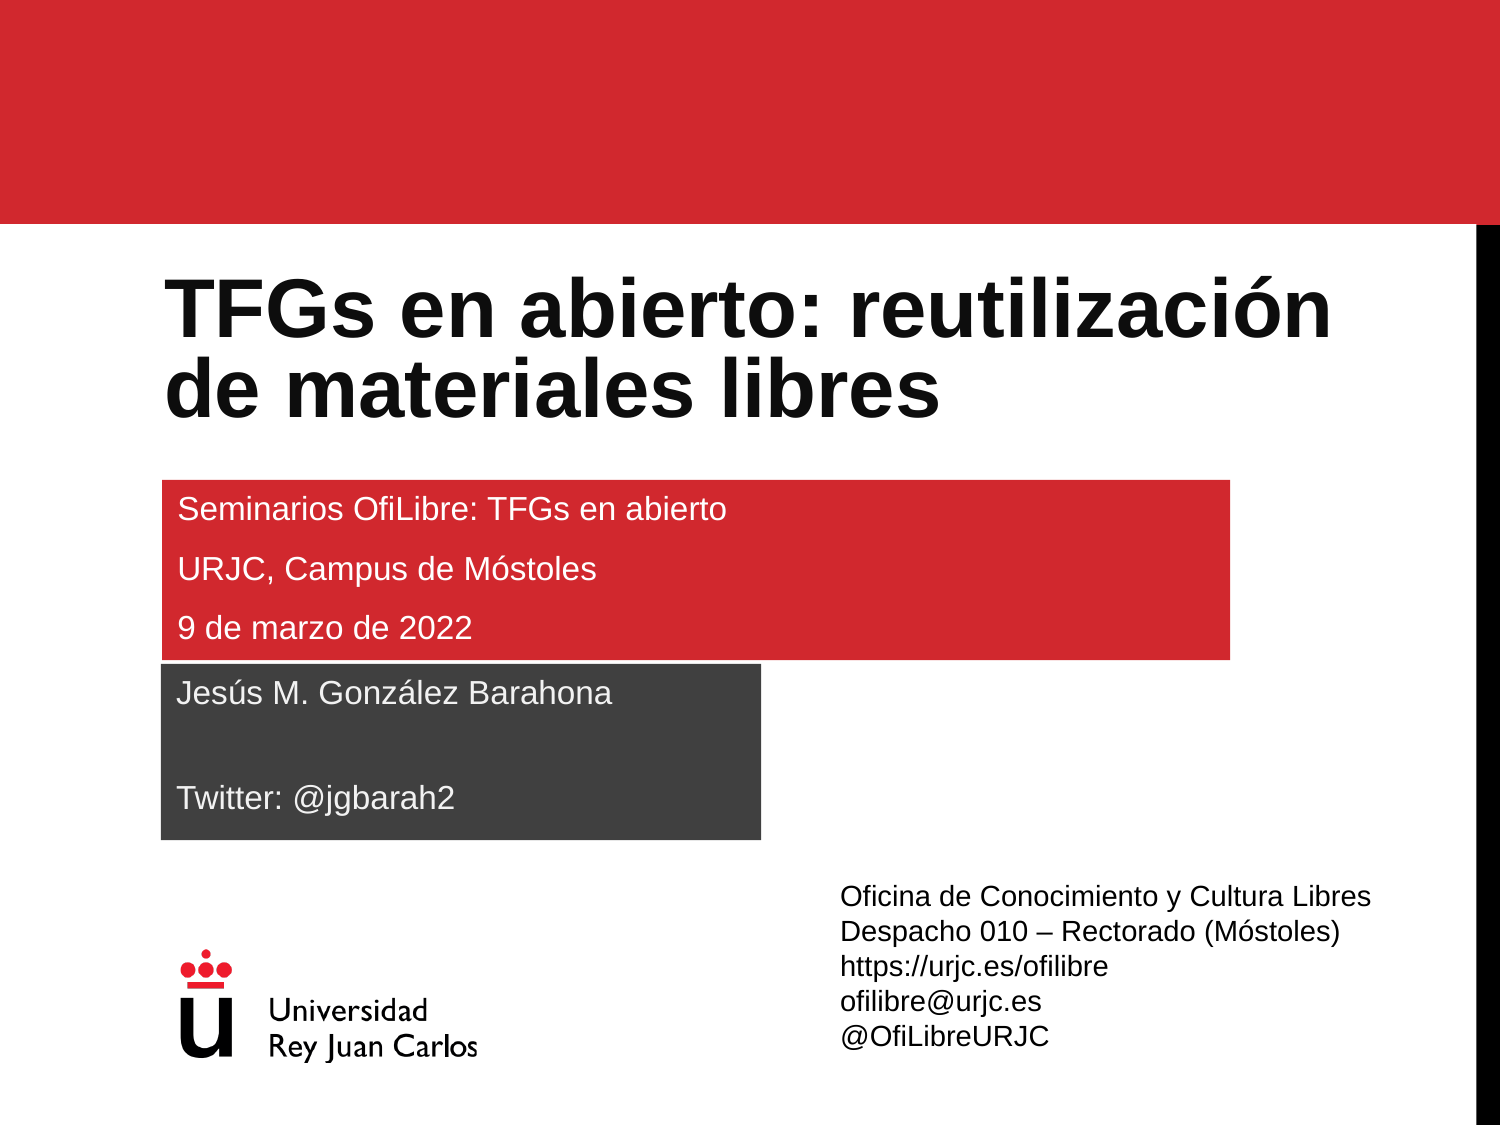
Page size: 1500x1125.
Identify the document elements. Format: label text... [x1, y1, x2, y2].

text_box [0, 0, 1500, 224]
picture [180, 949, 477, 1063]
text_box Jesús M. González Barahona Twitter: @jgbarah2 [160, 663, 762, 841]
text_box Oficina de Conocimiento y Cultura Libres Despacho 010 – Rectorado (Móstoles) https://urjc.es/ofilibre ofilibre@urjc.es @OfiLibreURJC [825, 870, 1446, 1065]
text_box Seminarios OfiLibre: TFGs en abierto URJC, Campus de Móstoles 9 de marzo de 2022 [162, 479, 1231, 661]
text_box TFGs en abierto: reutilización de materiales libres [149, 179, 1382, 521]
